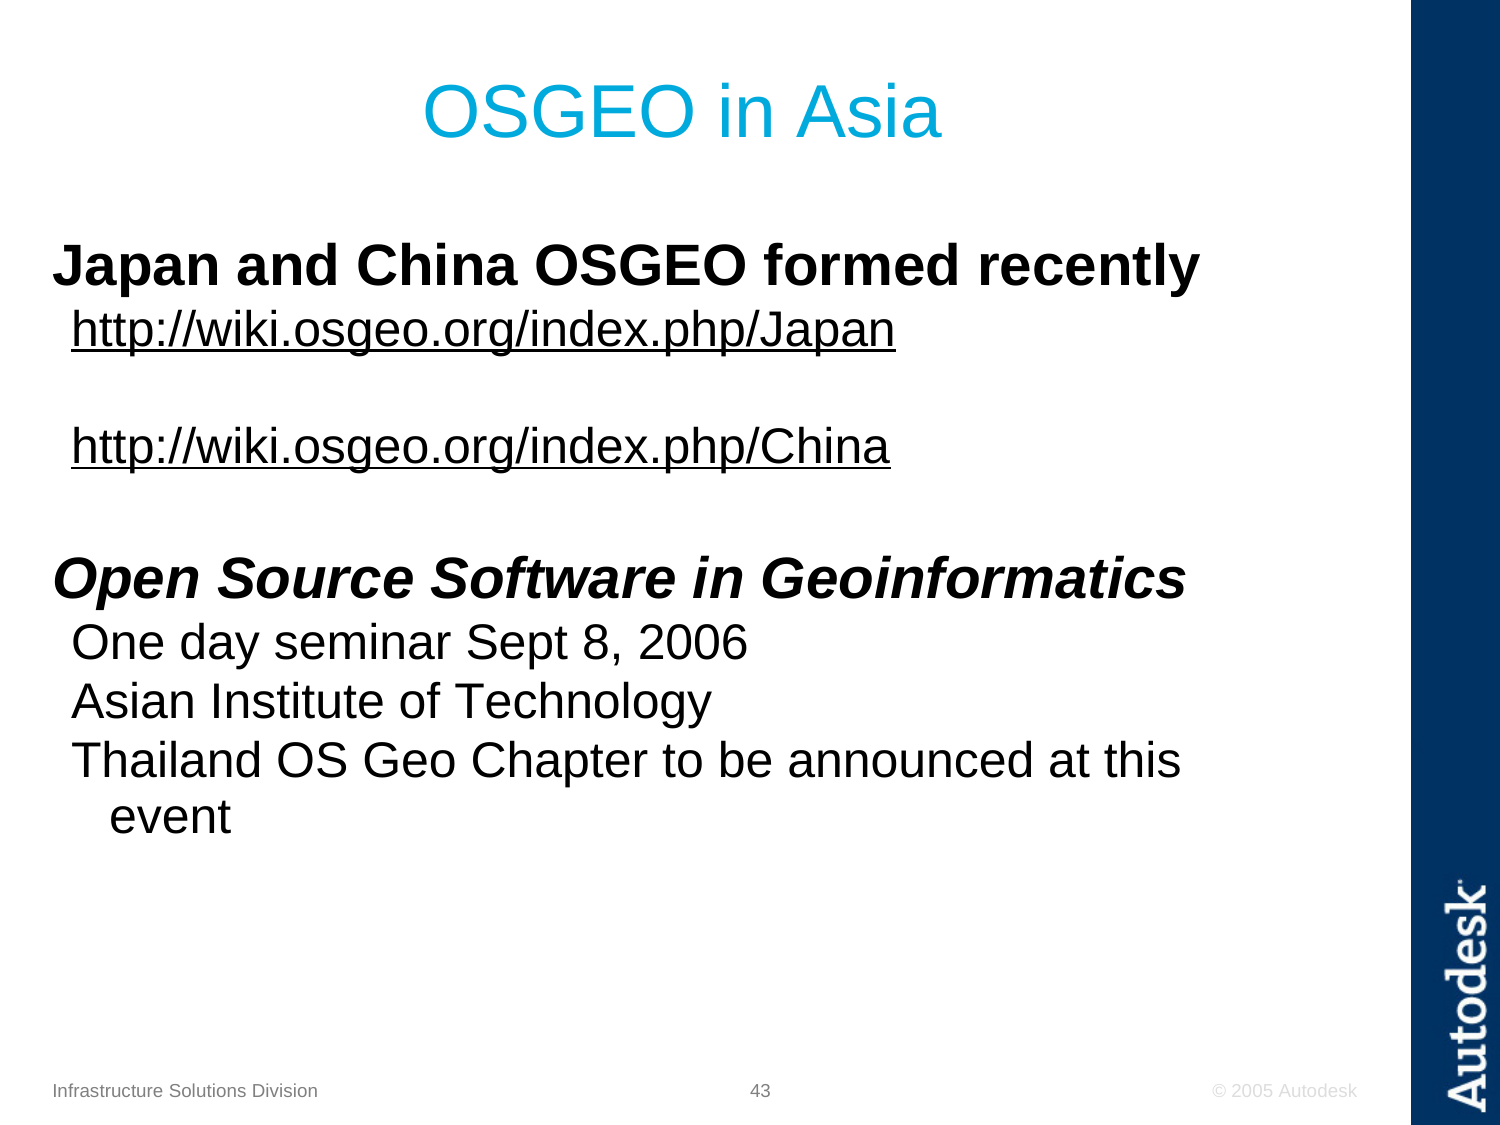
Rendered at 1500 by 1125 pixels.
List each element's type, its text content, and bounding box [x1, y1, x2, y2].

list Japan and China OSGEO formed recently http://wiki.osgeo.org/index.php/Japan http://wiki.osgeo.org/index.php/China Open Source Software in Geoinformatics One day seminar Sept 8, 2006 Asian Institute of Technology Thailand OS Geo Chapter to be announced at this event [52, 232, 1313, 1051]
picture [1411, 0, 1500, 1125]
title OSGEO in Asia [52, 22, 1313, 210]
